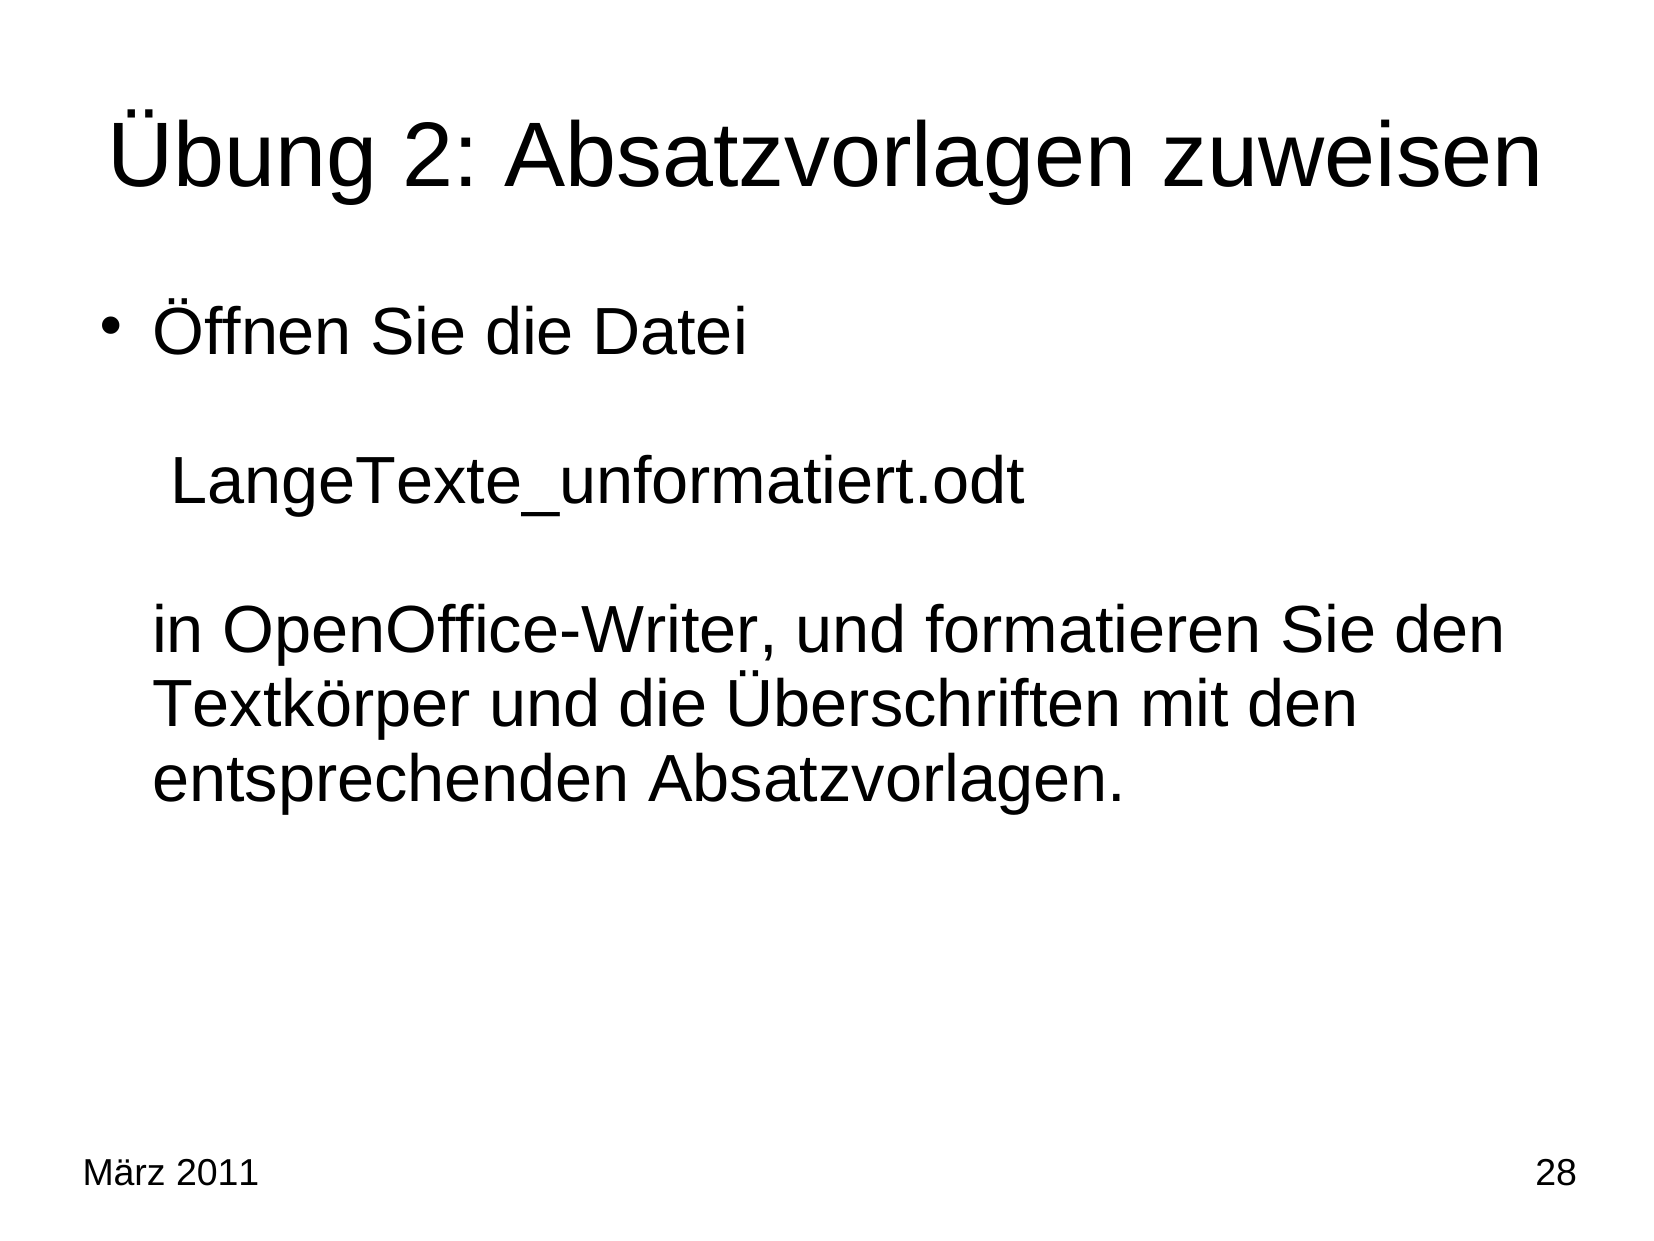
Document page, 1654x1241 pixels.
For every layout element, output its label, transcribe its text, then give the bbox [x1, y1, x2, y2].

list Öffnen Sie die Datei LangeTexte_unformatiert.odt in OpenOffice-Writer, und formatieren Sie den Textkörper und die Überschriften mit den entsprechenden Absatzvorlagen. [82, 290, 1571, 1109]
title Übung 2: Absatzvorlagen zuweisen [82, 49, 1571, 257]
